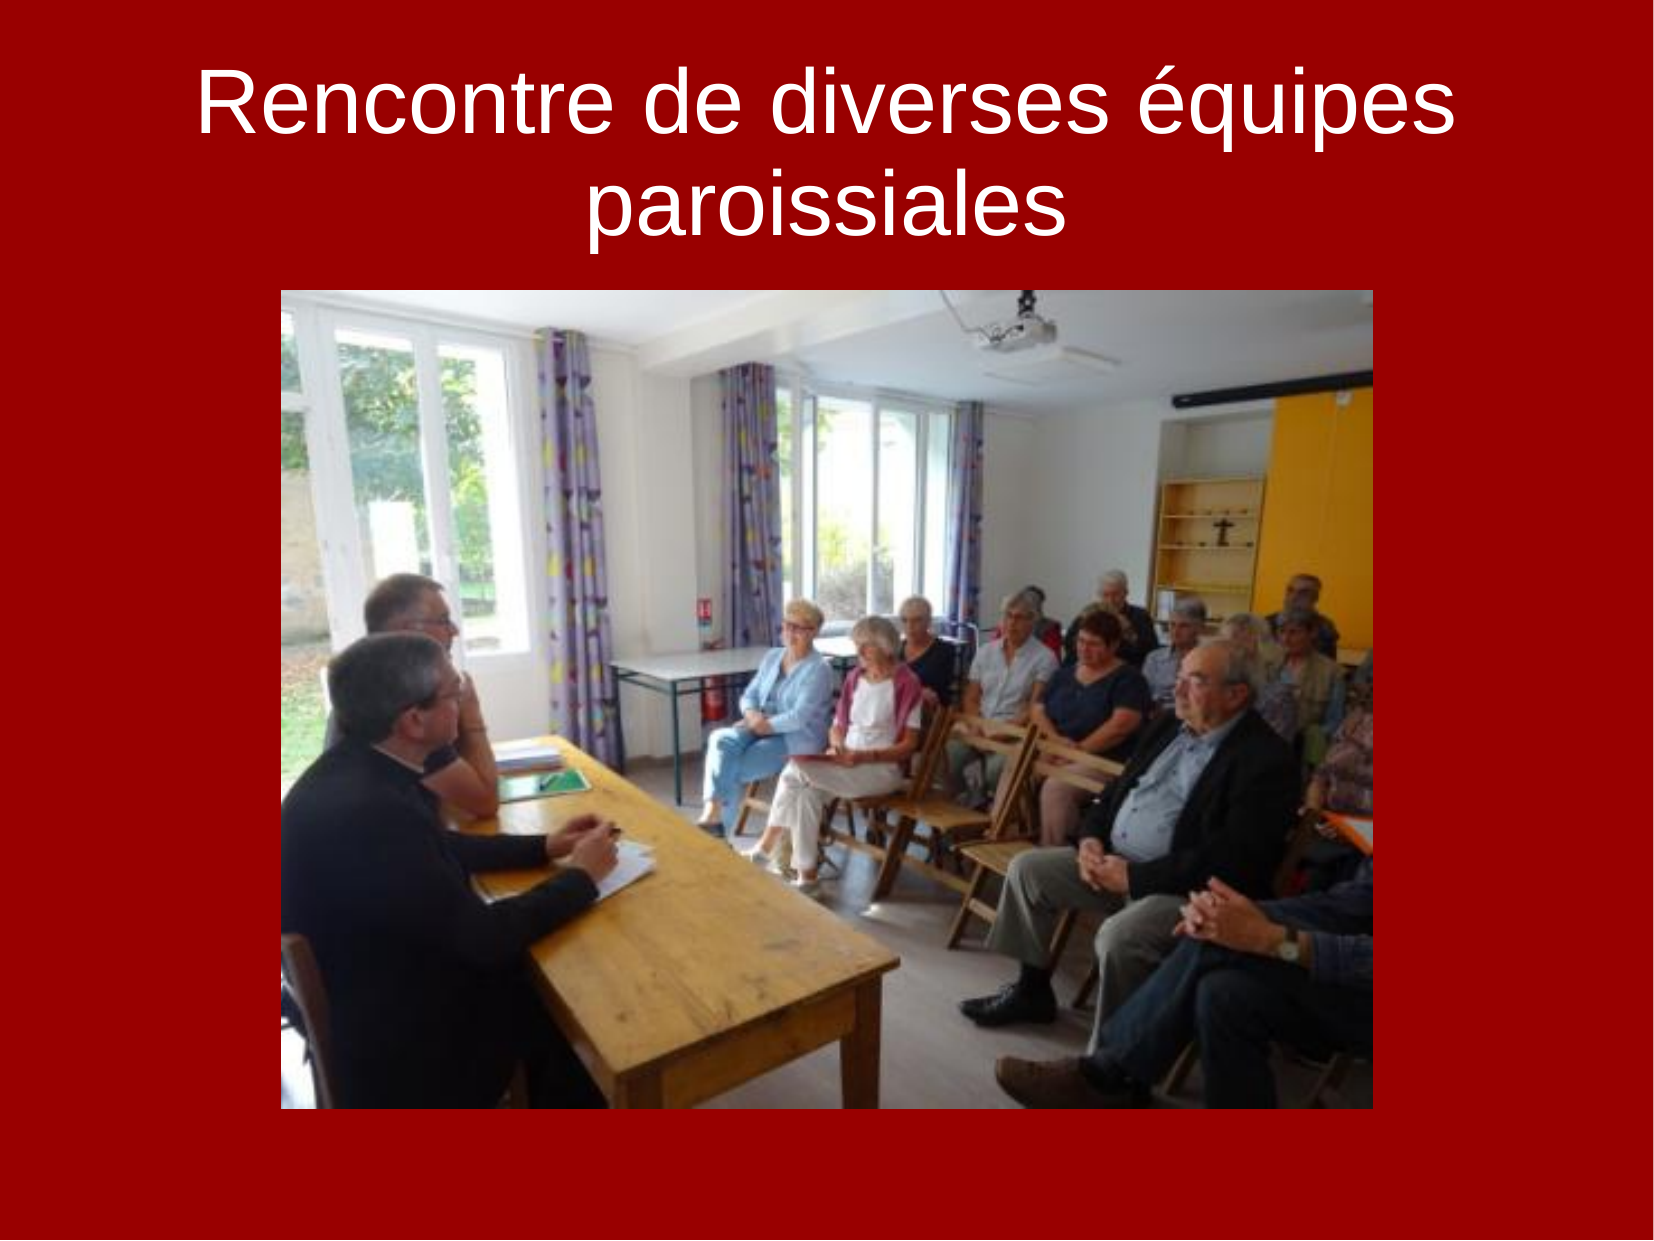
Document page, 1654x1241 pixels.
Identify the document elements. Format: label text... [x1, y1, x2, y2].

picture [281, 290, 1373, 1109]
title Rencontre de diverses équipes paroissiales [82, 49, 1571, 257]
